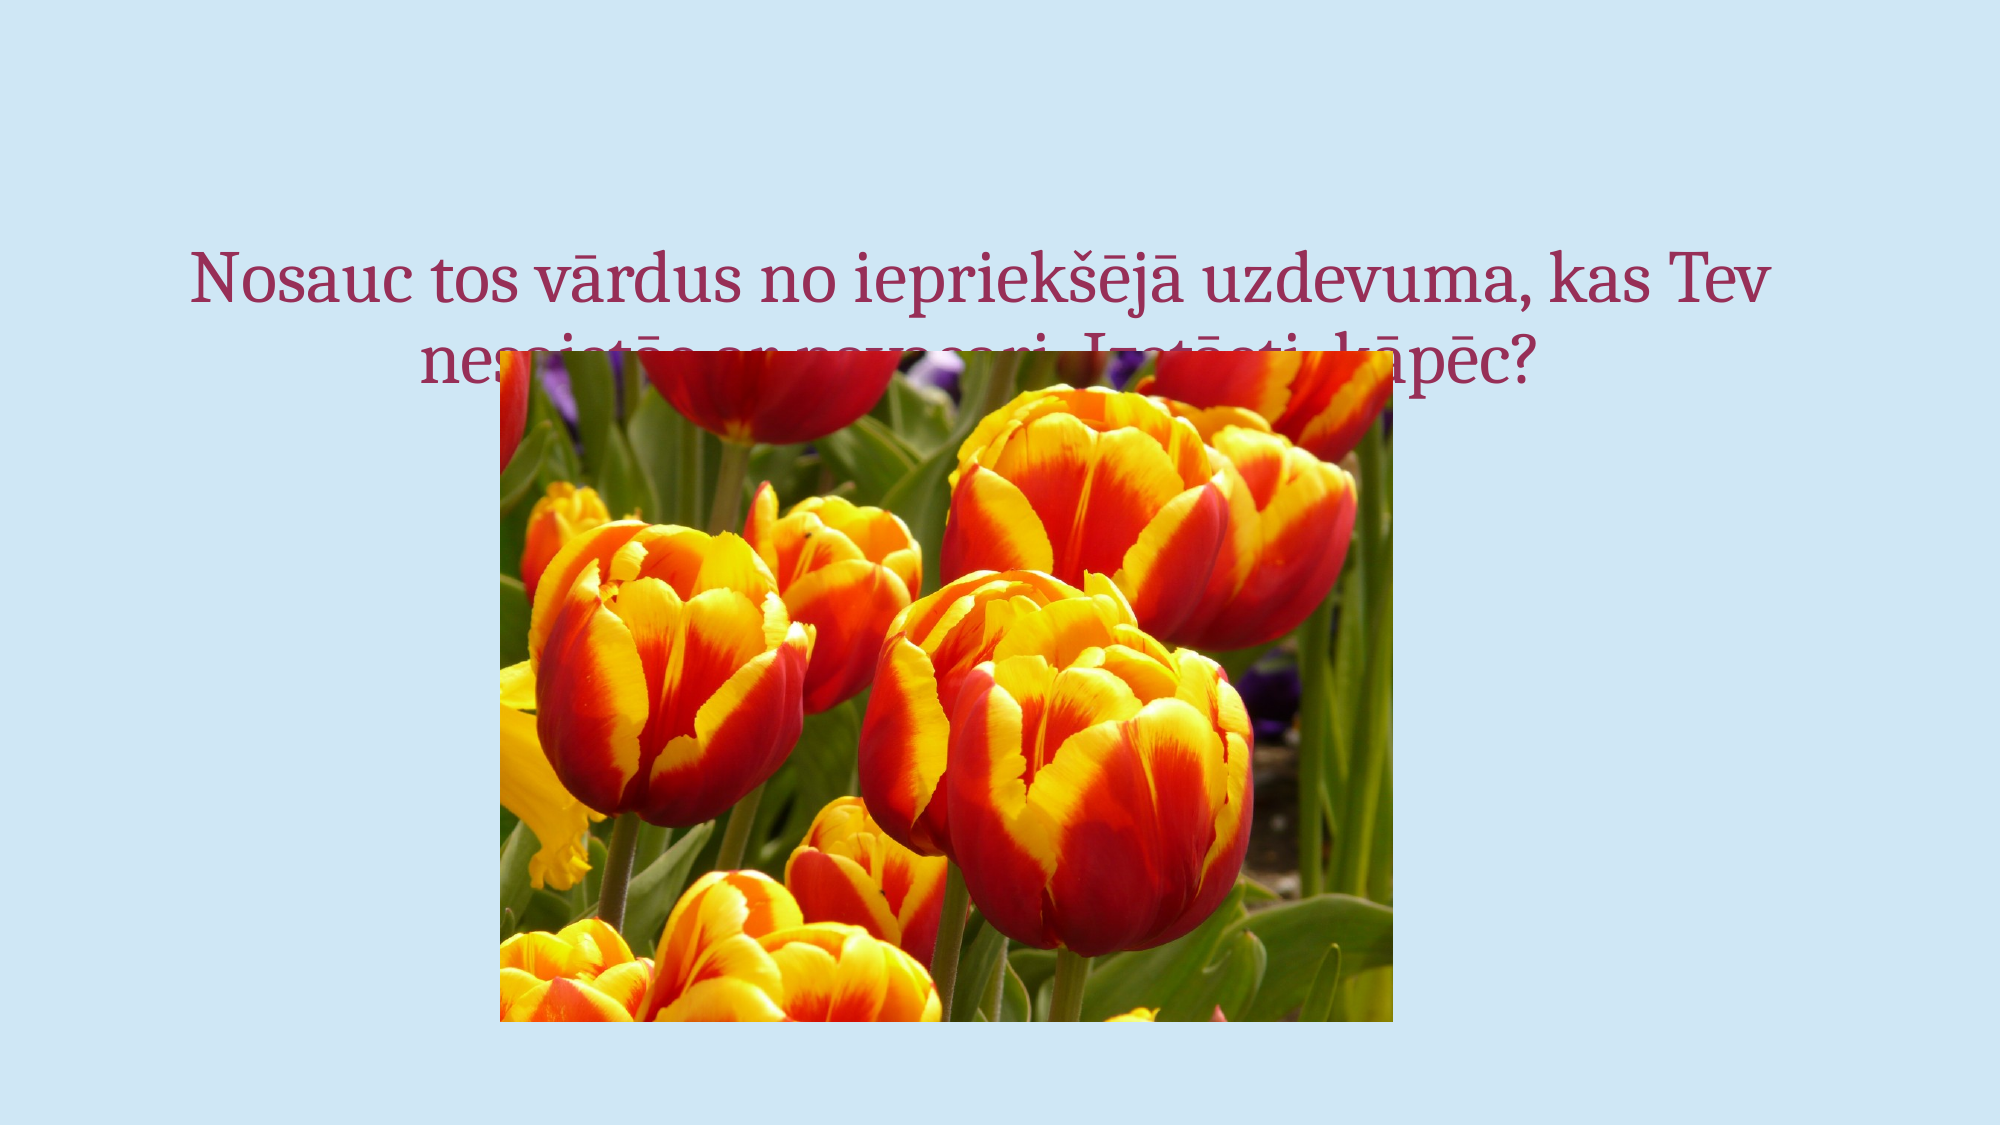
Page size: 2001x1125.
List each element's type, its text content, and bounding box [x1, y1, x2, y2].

picture [500, 351, 1393, 1022]
title Nosauc tos vārdus no iepriekšējā uzdevuma, kas Tev nesaistās ar pavasari. Izstāsti, kāpēc? [156, 230, 1807, 426]
